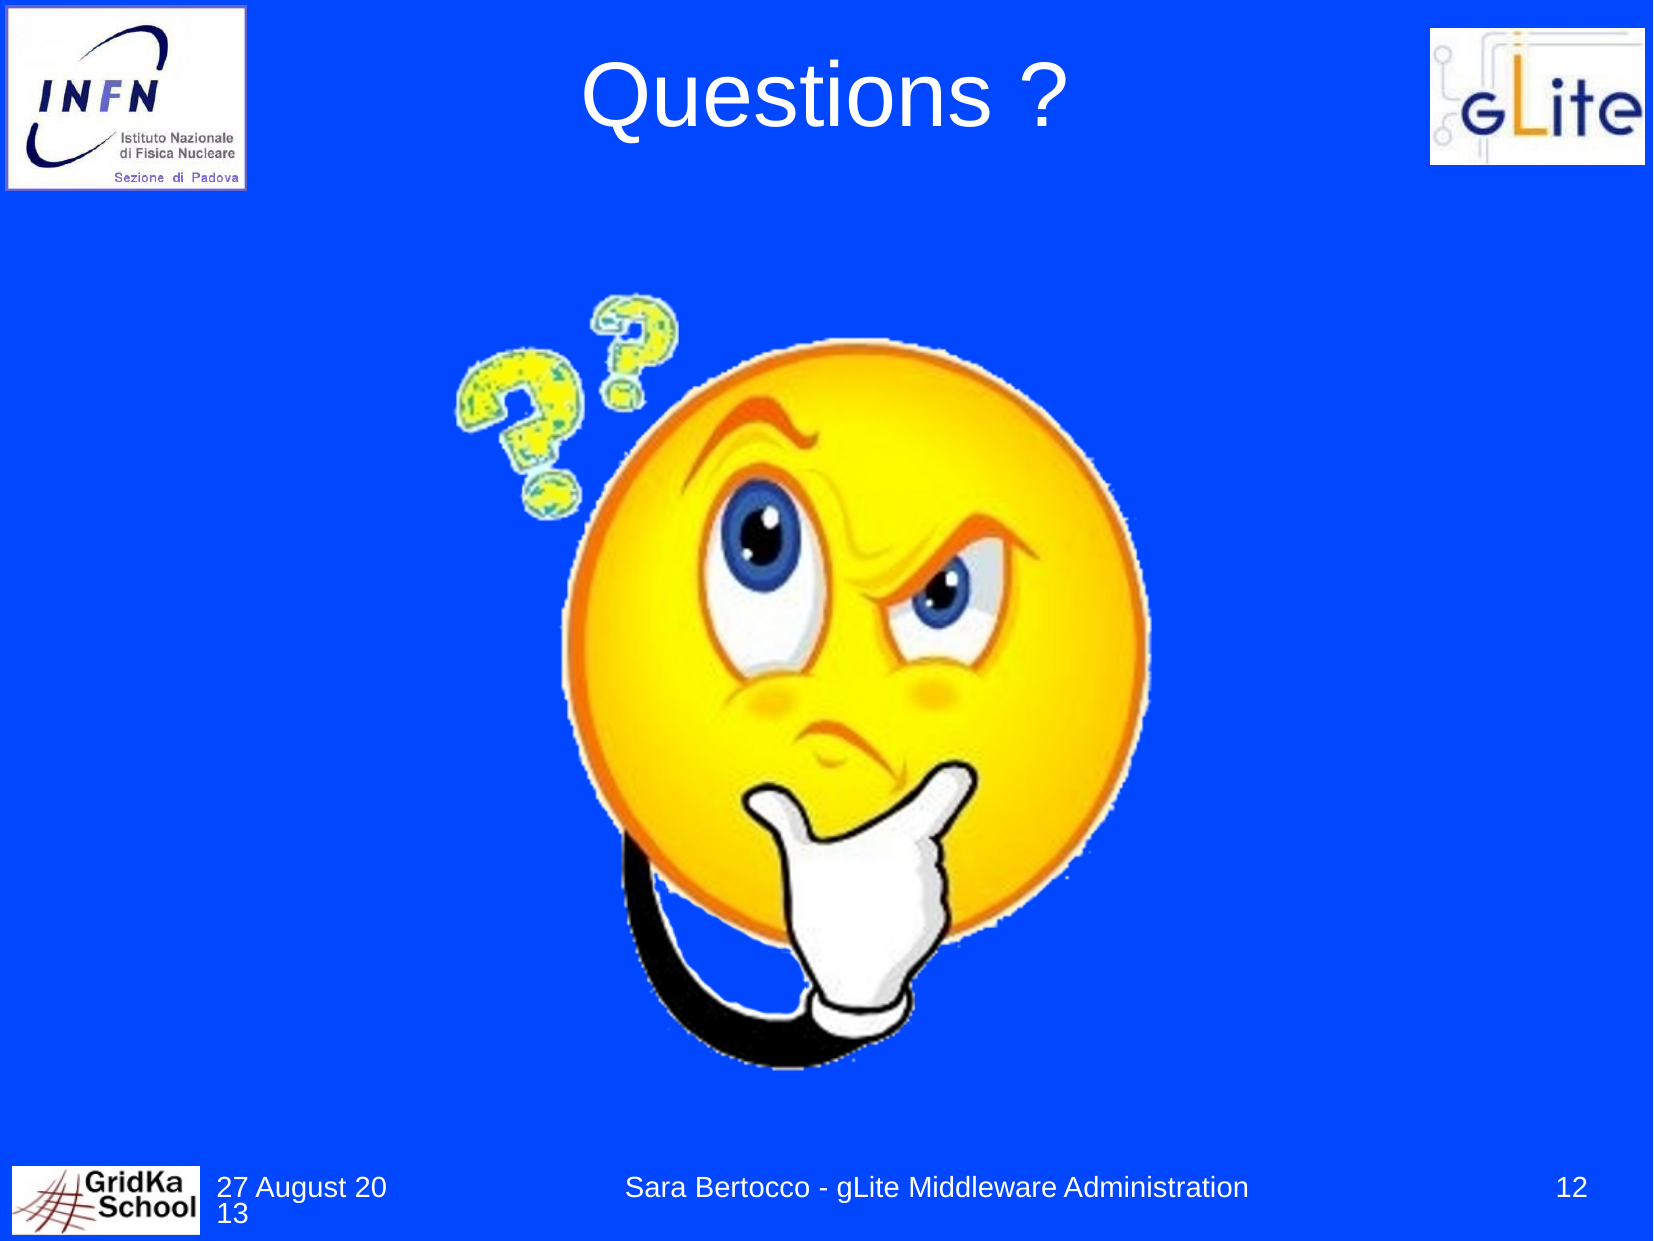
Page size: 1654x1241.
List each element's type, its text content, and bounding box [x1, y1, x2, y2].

picture [434, 267, 1177, 1096]
picture [5, 5, 247, 191]
picture [12, 1166, 200, 1235]
picture [1430, 28, 1645, 165]
title Questions ? [5, 0, 1645, 190]
